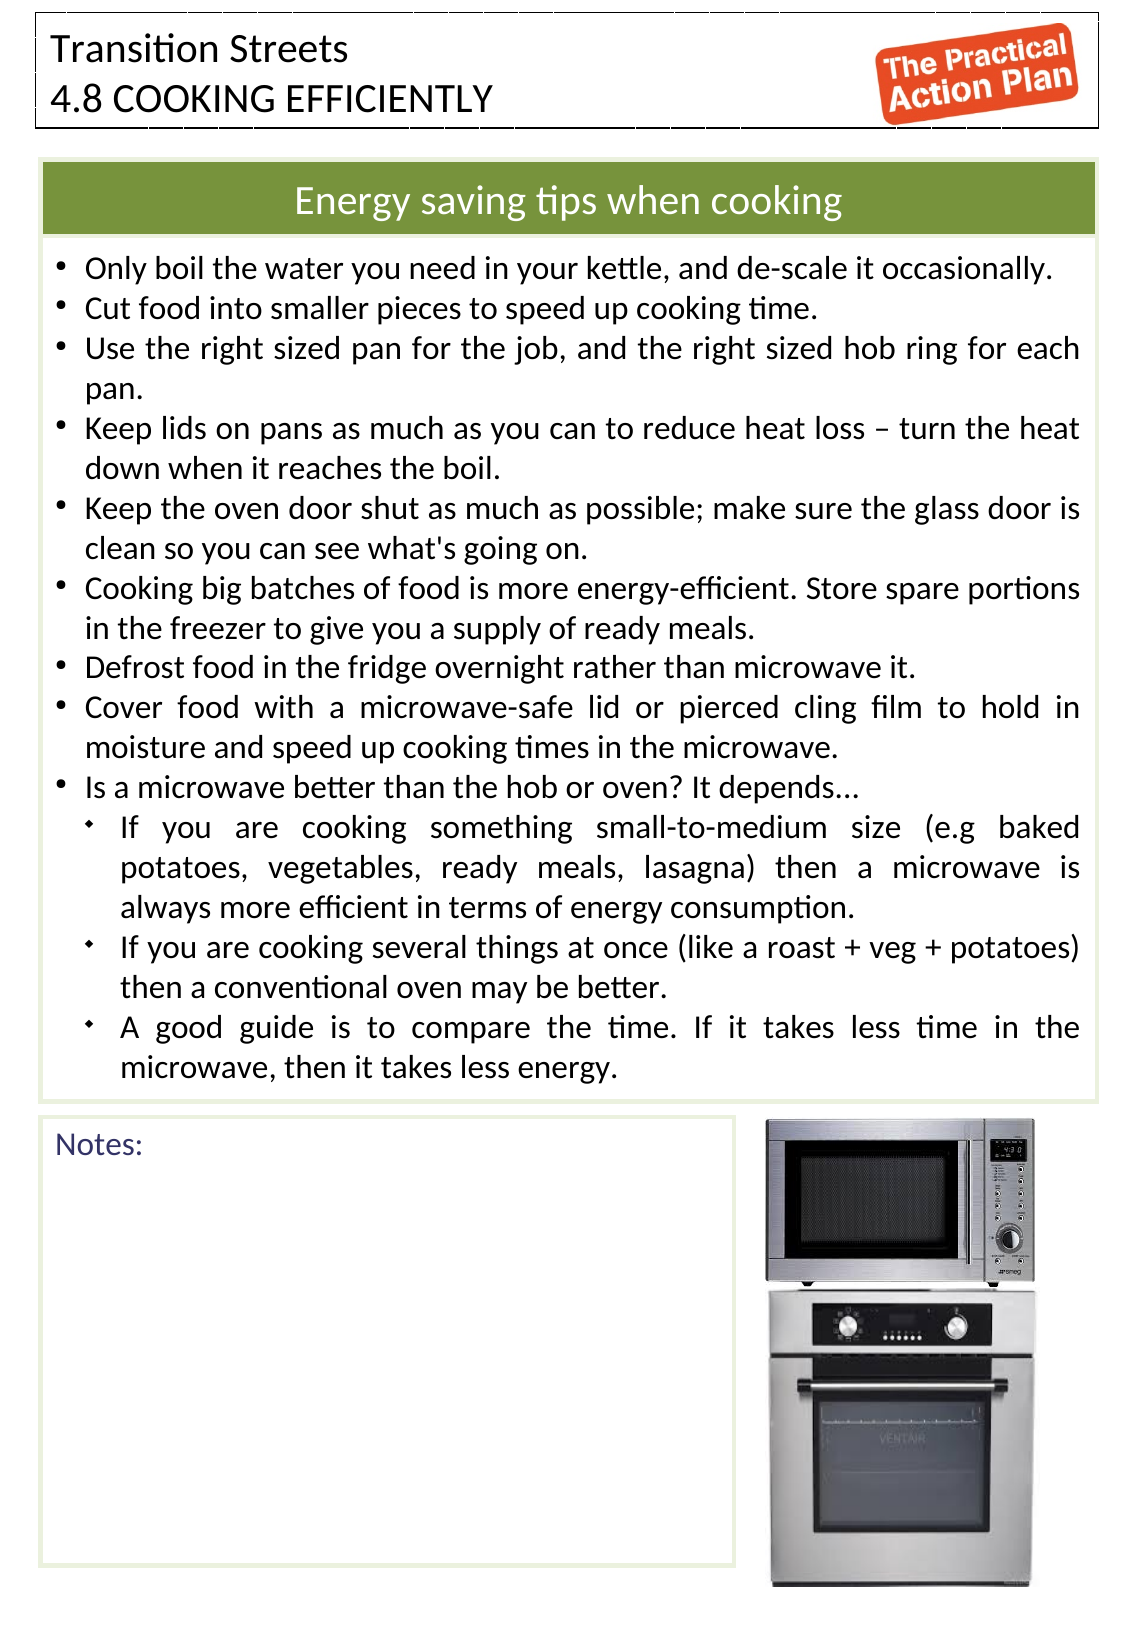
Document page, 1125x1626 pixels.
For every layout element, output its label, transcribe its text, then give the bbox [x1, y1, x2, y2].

text_box Transition Streets 4.8 COOKING EFFICIENTLY [35, 12, 1099, 129]
text_box Notes: [40, 1117, 735, 1566]
text_box Only boil the water you need in your kettle, and de-scale it occasionally. Cut food into smaller pieces to speed up cooking time. Use the right sized pan for the job, and the right sized hob ring for each pan. Keep lids on pans as much as you can to reduce heat loss – turn the heat down when it reaches the boil. Keep the oven door shut as much as possible; make sure the glass door is clean so you can see what's going on. Cooking big batches of food is more energy-efficient. Store spare portions in the freezer to give you a supply of ready meals. Defrost food in the fridge overnight rather than microwave it. Cover food with a microwave-safe lid or pierced cling film to hold in moisture and speed up cooking times in the microwave. Is a microwave better than the hob or oven? It depends... If you are cooking something small-to-medium size (e.g baked potatoes, vegetables, ready meals, lasagna) then a microwave is always more efficient in terms of energy consumption. If you are cooking several things at once (like a roast + veg + potatoes) then a conventional oven may be better. A good guide is to compare the time. If it takes less time in the microwave, then it takes less energy. [40, 237, 1097, 1102]
text_box Energy saving tips when cooking [40, 159, 1097, 237]
picture [765, 1117, 1040, 1587]
